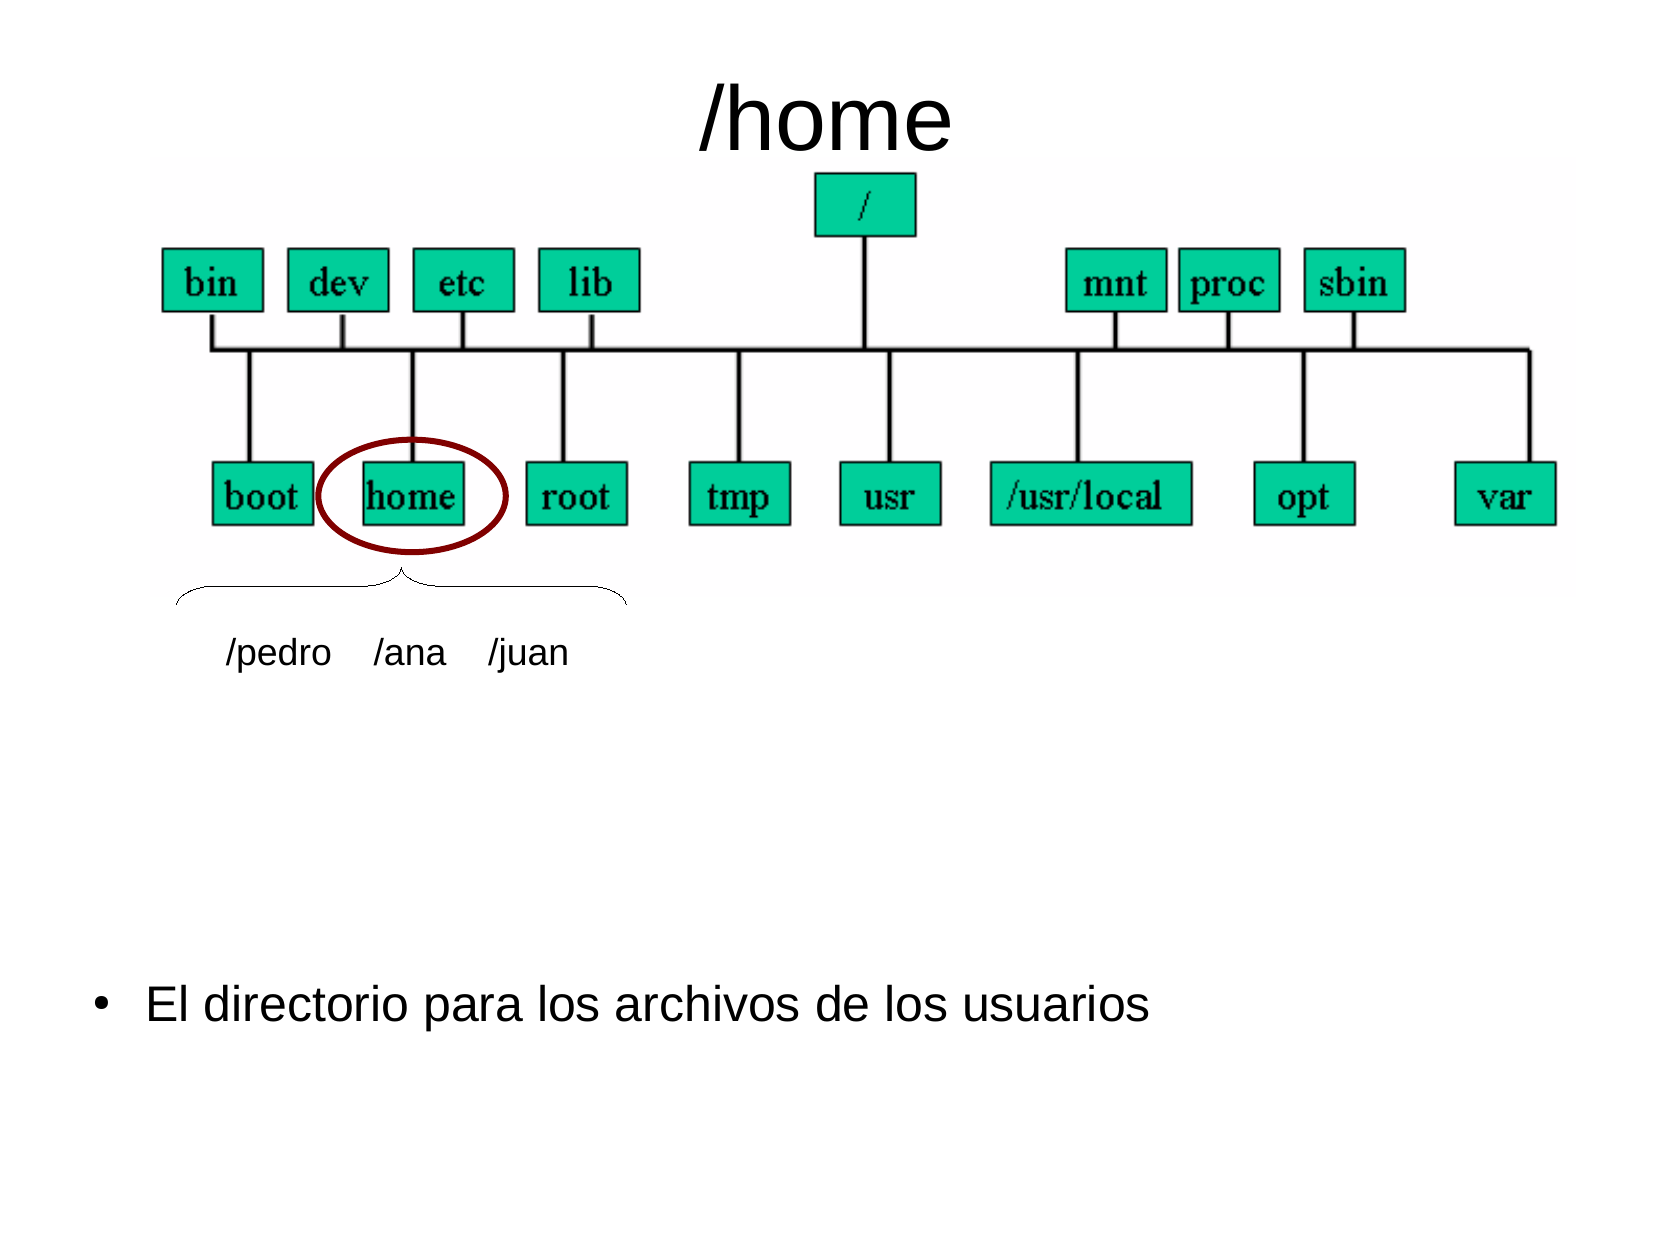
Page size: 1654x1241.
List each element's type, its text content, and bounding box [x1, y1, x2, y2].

picture [150, 157, 1576, 597]
text_box /pedro /ana /juan [211, 623, 586, 681]
list El directorio para los archivos de los usuarios [75, 976, 1564, 1122]
title /home [82, 49, 1571, 188]
